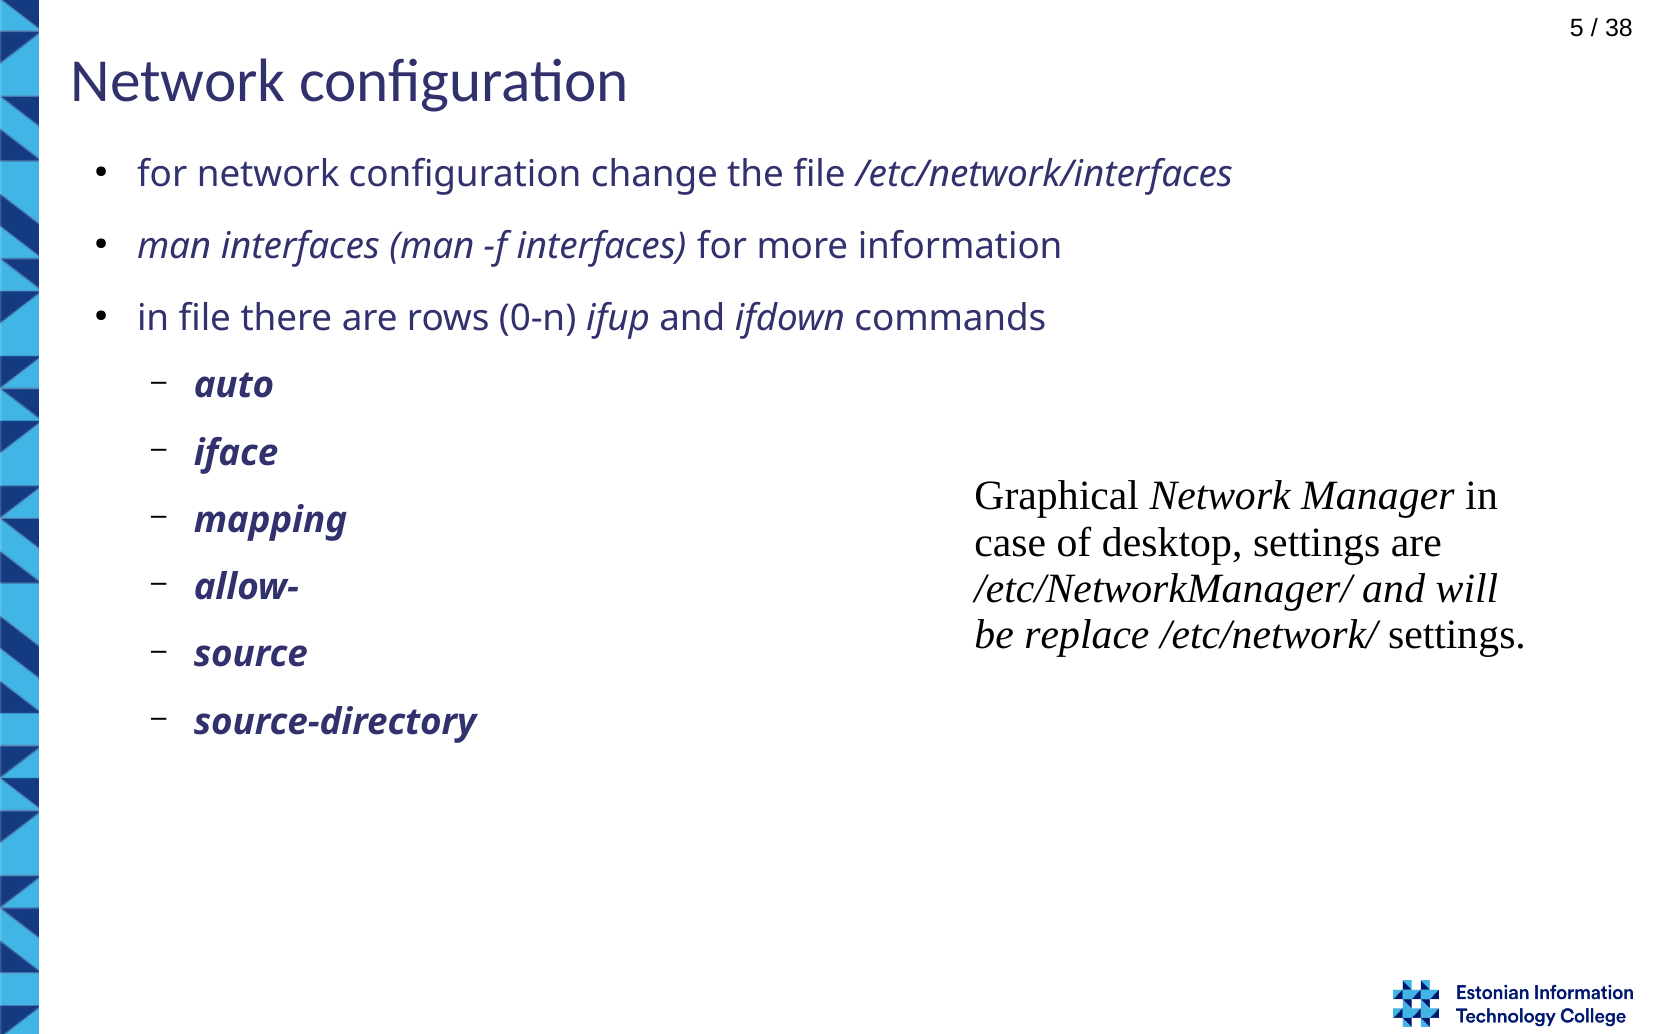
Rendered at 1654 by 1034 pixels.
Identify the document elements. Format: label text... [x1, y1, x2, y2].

list for network configuration change the file /etc/network/interfaces man interfaces (man -f interfaces) for more information in file there are rows (0-n) ifup and ifdown commands auto iface mapping allow- source source-directory [80, 147, 1536, 748]
title Network configuration [70, 41, 1630, 130]
text_box Graphical Network Manager in case of desktop, settings are /etc/NetworkManager/ and will be replace /etc/network/ settings. [974, 472, 1536, 709]
picture [1393, 980, 1633, 1027]
